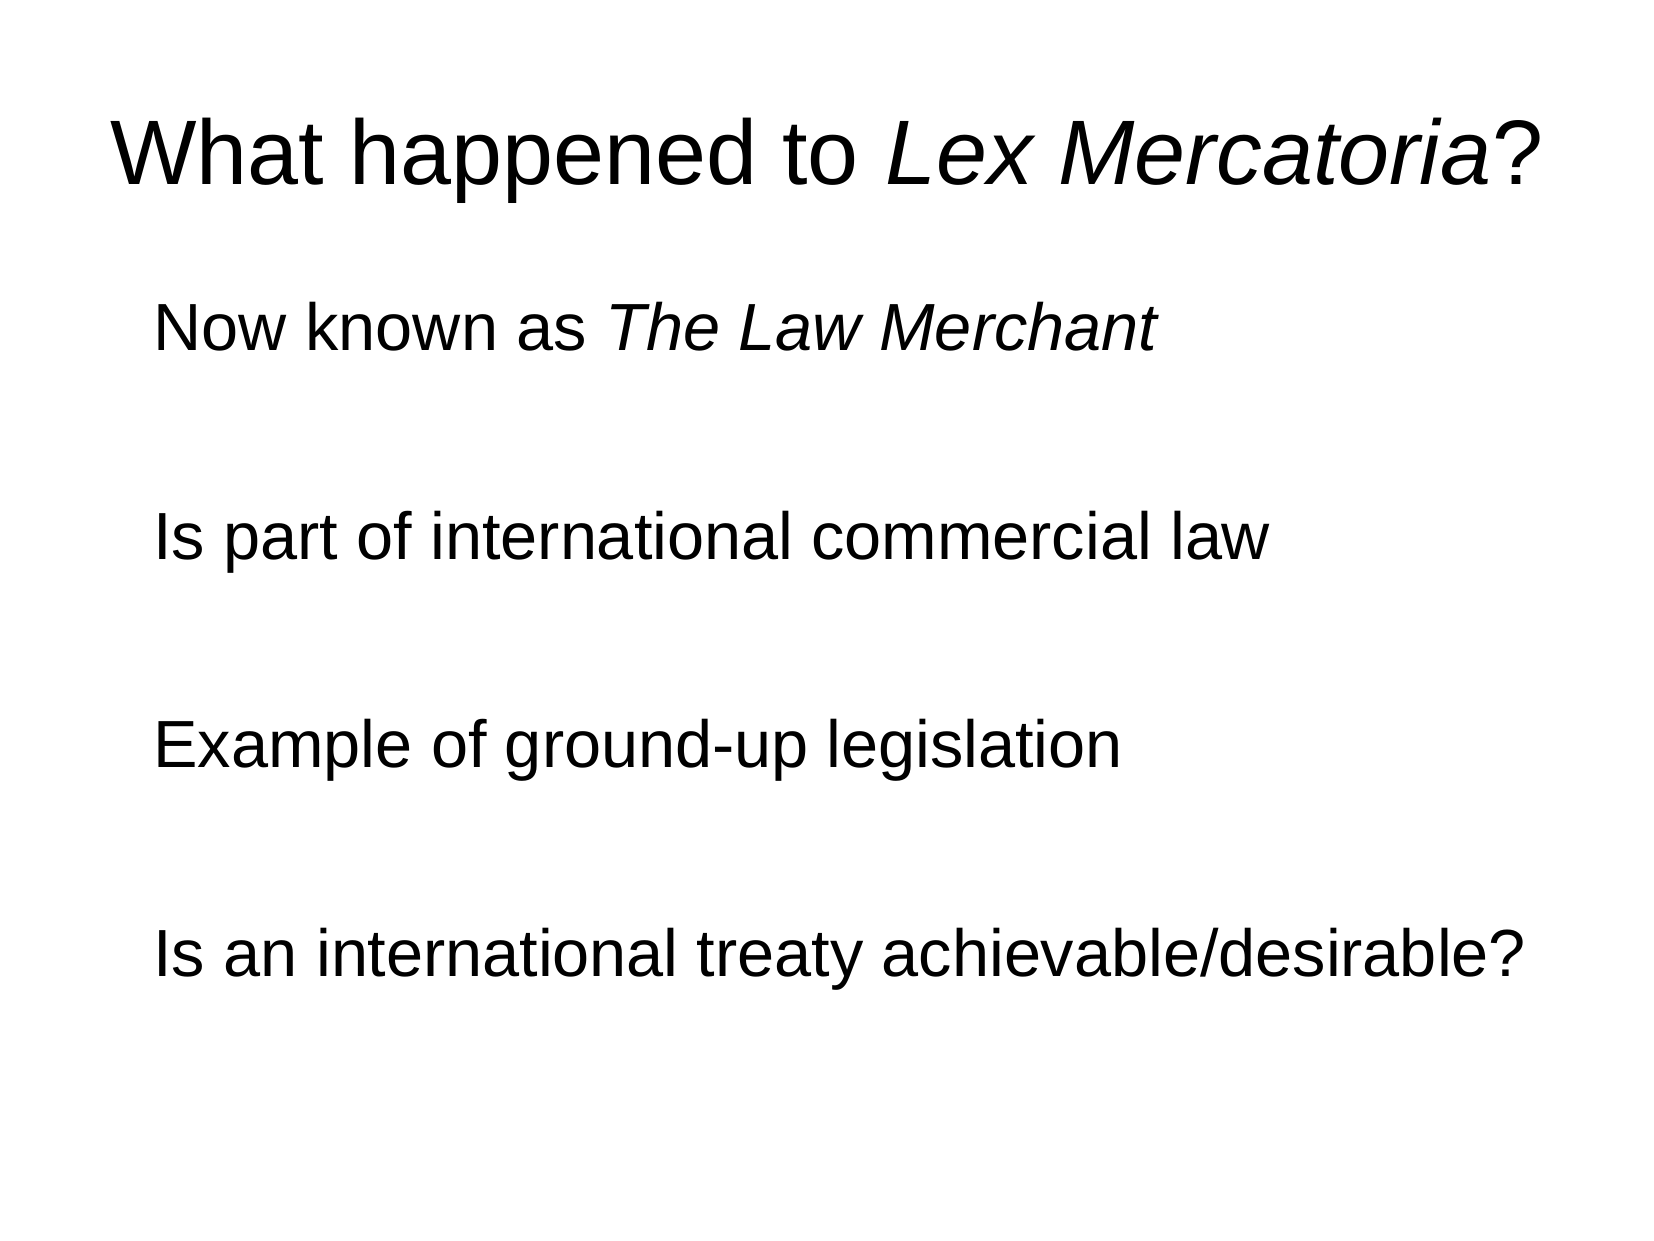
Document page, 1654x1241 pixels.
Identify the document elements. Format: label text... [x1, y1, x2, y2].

title What happened to Lex Mercatoria? [82, 49, 1571, 257]
list Now known as The Law Merchant Is part of international commercial law Example of ground-up legislation Is an international treaty achievable/desirable? [82, 290, 1538, 1010]
